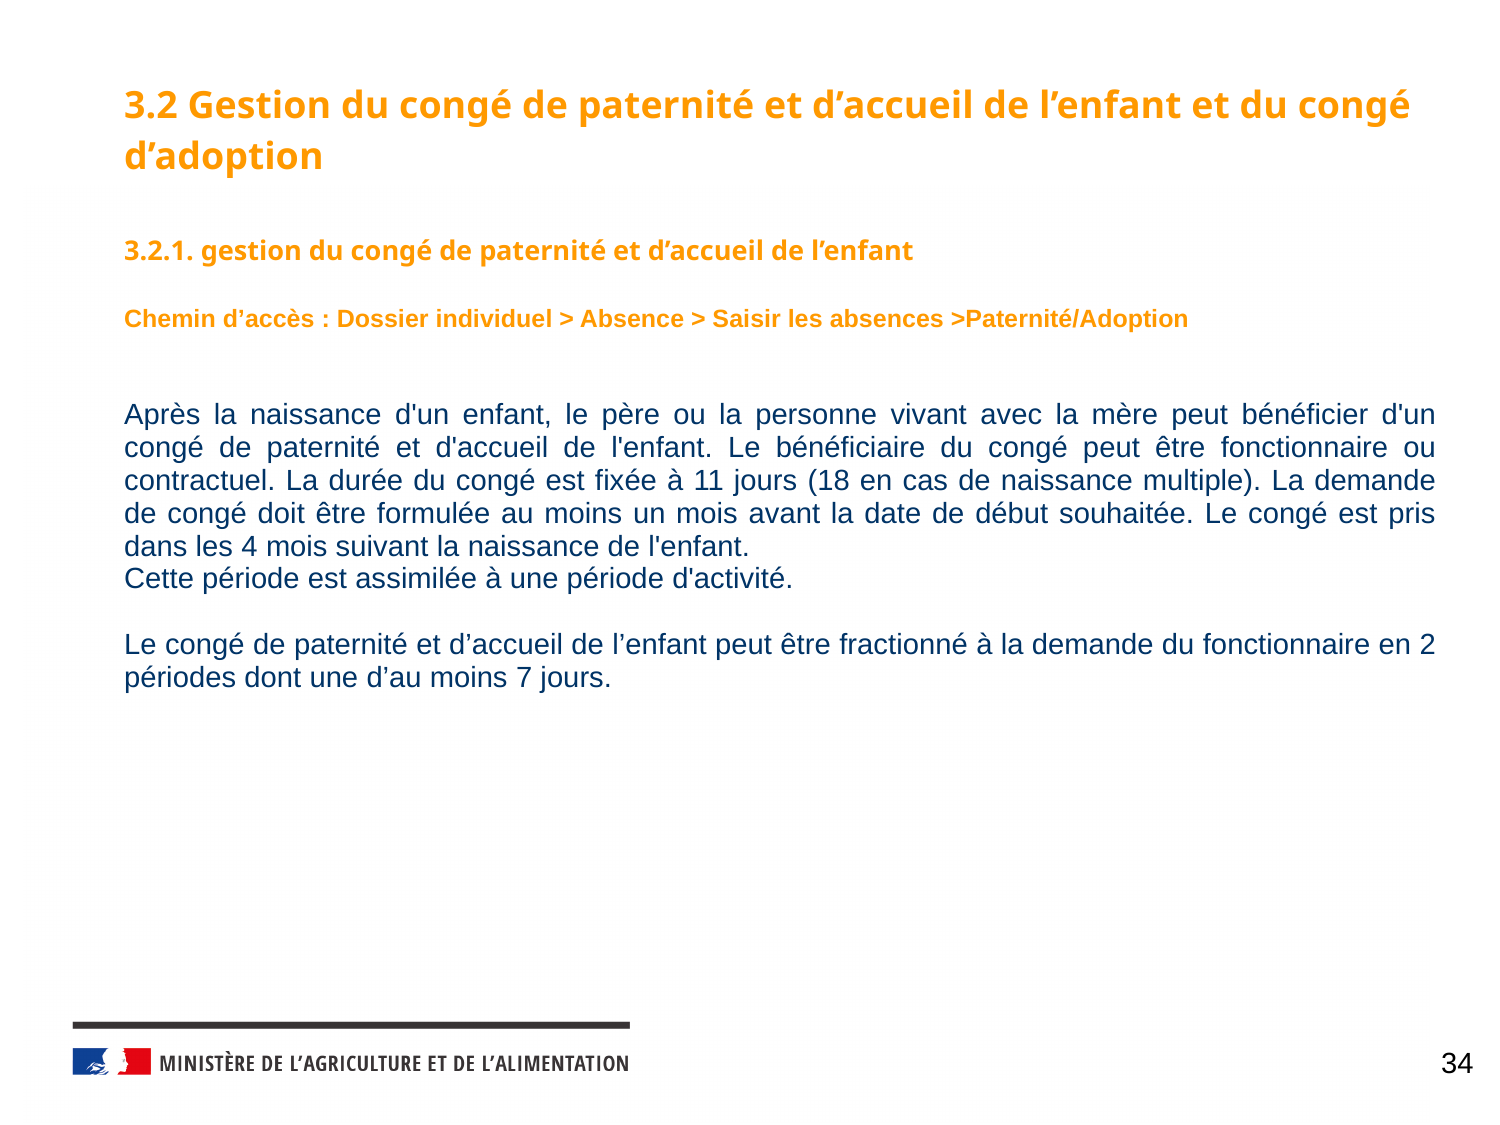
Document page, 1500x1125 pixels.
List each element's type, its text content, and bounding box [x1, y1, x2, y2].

picture [23, 185, 109, 1123]
text_box 3.2 Gestion du congé de paternité et d’accueil de l’enfant et du congé d’adoption 3.2.1. gestion du congé de paternité et d’accueil de l’enfant Chemin d’accès : Dossier individuel > Absence > Saisir les absences >Paternité/Adoption Après la naissance d'un enfant, le père ou la personne vivant avec la mère peut bénéficier d'un congé de paternité et d'accueil de l'enfant. Le bénéficiaire du congé peut être fonctionnaire ou contractuel. La durée du congé est fixée à 11 jours (18 en cas de naissance multiple). La demande de congé doit être formulée au moins un mois avant la date de début souhaitée. Le congé est pris dans les 4 mois suivant la naissance de l'enfant. Cette période est assimilée à une période d'activité. Le congé de paternité et d’accueil de l’enfant peut être fractionné à la demande du fonctionnaire en 2 périodes dont une d’au moins 7 jours. [109, 70, 1453, 1125]
